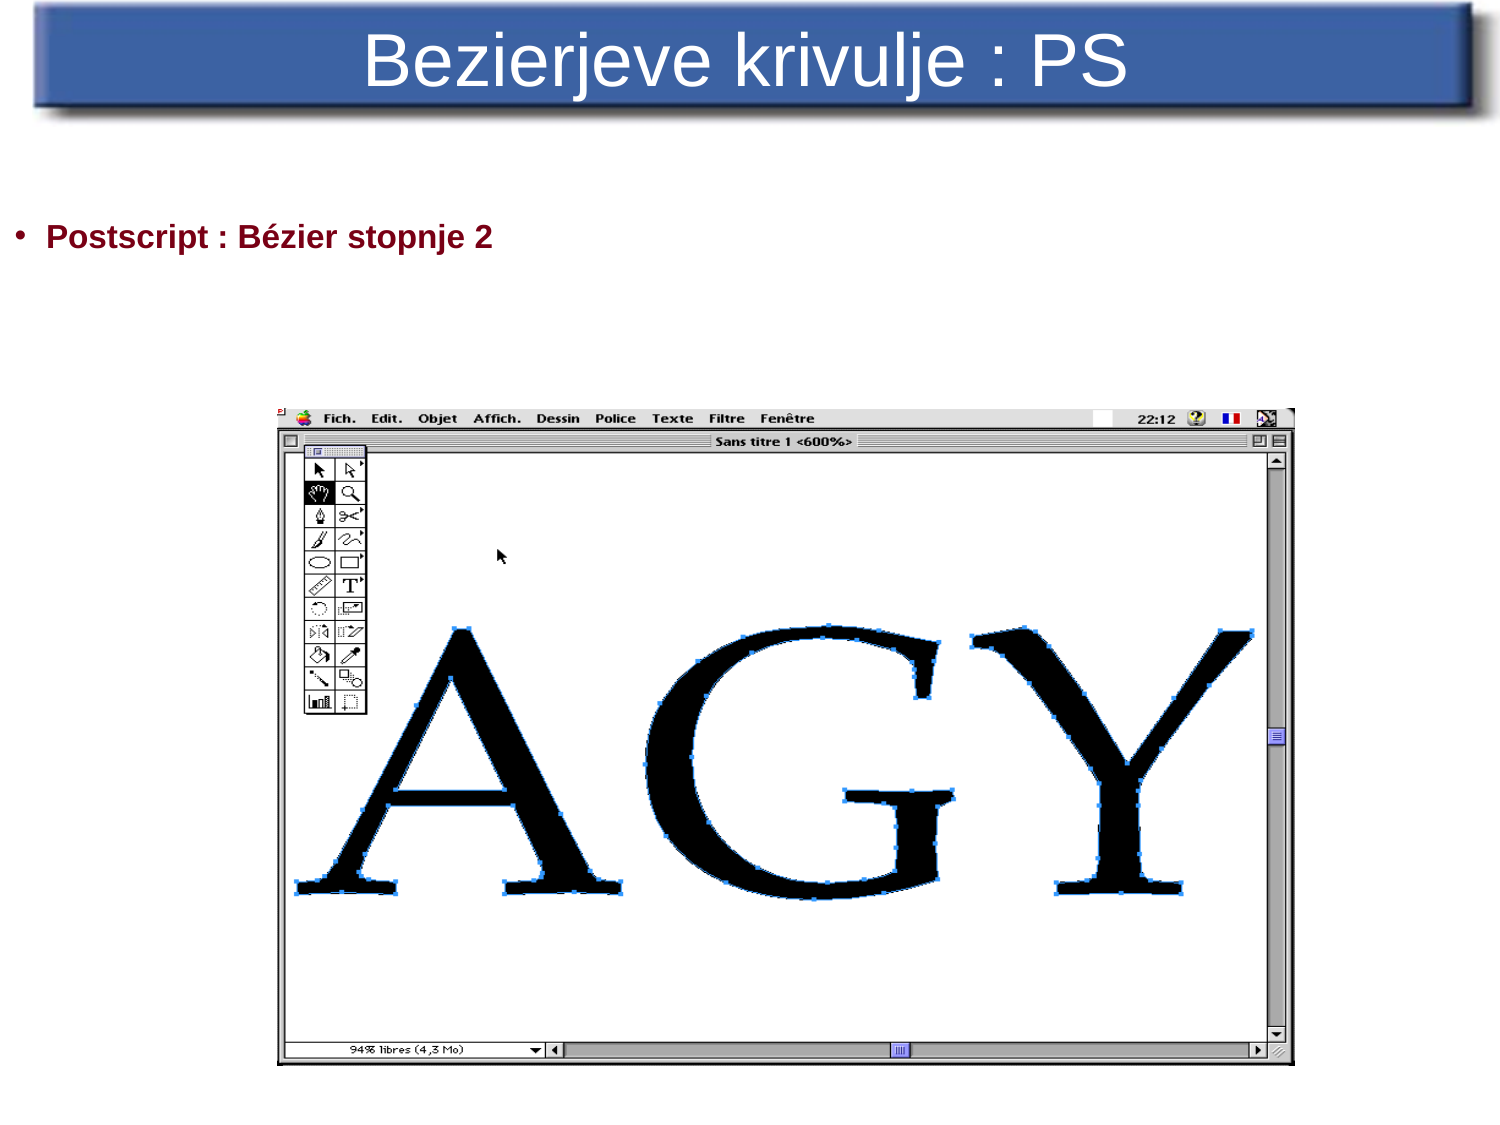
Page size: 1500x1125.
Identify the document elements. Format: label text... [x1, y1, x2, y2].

picture [32, 0, 1500, 127]
title Bezierjeve krivulje : PS [0, 0, 1493, 114]
list Postscript : Bézier stopnje 2 [0, 207, 1495, 1085]
picture [277, 408, 1295, 1066]
